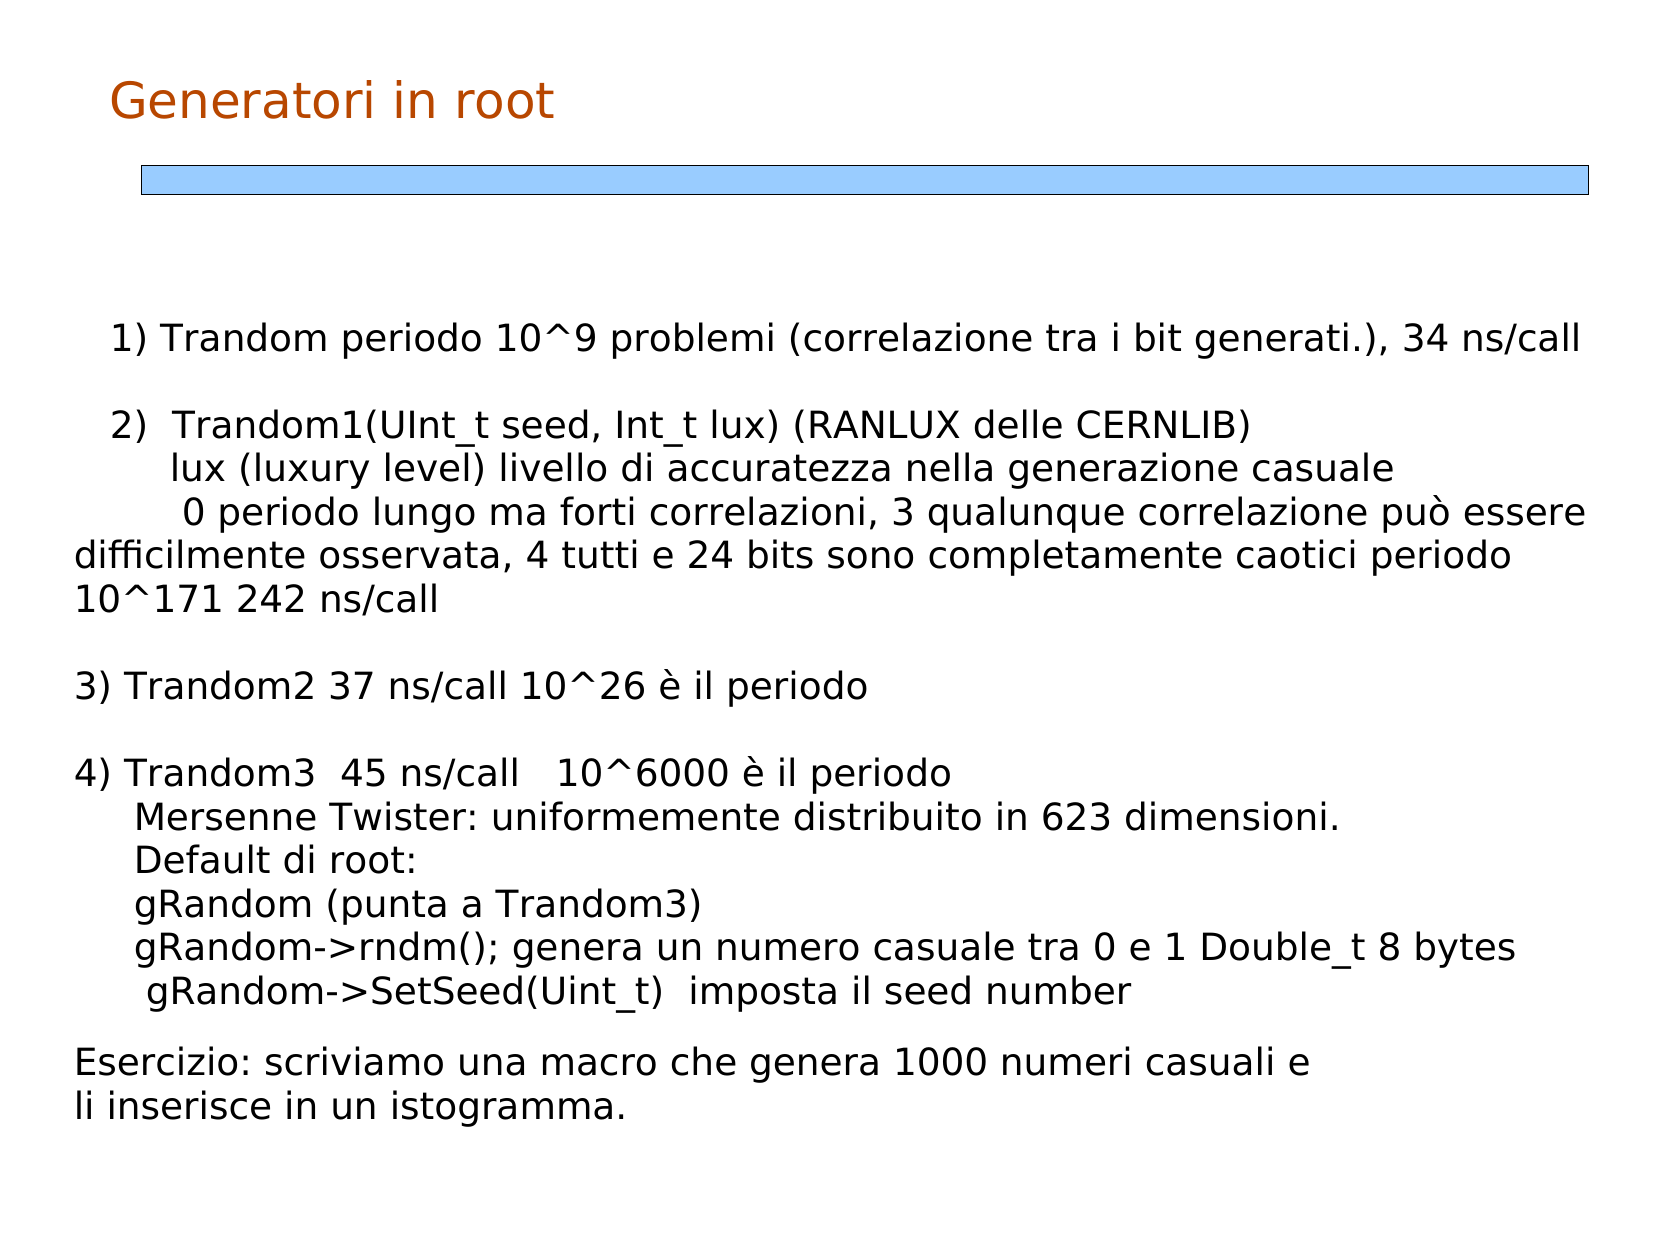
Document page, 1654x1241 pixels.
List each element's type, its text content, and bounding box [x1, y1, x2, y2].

text_box Esercizio: scriviamo una macro che genera 1000 numeri casuali e li inserisce in un istogramma. [59, 1033, 1595, 1136]
text_box Generatori in root [59, 64, 1536, 196]
text_box 1) Trandom periodo 10^9 problemi (correlazione tra i bit generati.), 34 ns/call 2) Trandom1(UInt_t seed, Int_t lux) (RANLUX delle CERNLIB) lux (luxury level) livello di accuratezza nella generazione casuale 0 periodo lungo ma forti correlazioni, 3 qualunque correlazione può essere difficilmente osservata, 4 tutti e 24 bits sono completamente caotici periodo 10^171 242 ns/call 3) Trandom2 37 ns/call 10^26 è il periodo 4) Trandom3 45 ns/call 10^6000 è il periodo Mersenne Twister: uniformemente distribuito in 623 dimensioni. Default di root: gRandom (punta a Trandom3) gRandom->rndm(); genera un numero casuale tra 0 e 1 Double_t 8 bytes gRandom->SetSeed(Uint_t) imposta il seed number [59, 265, 1625, 1021]
